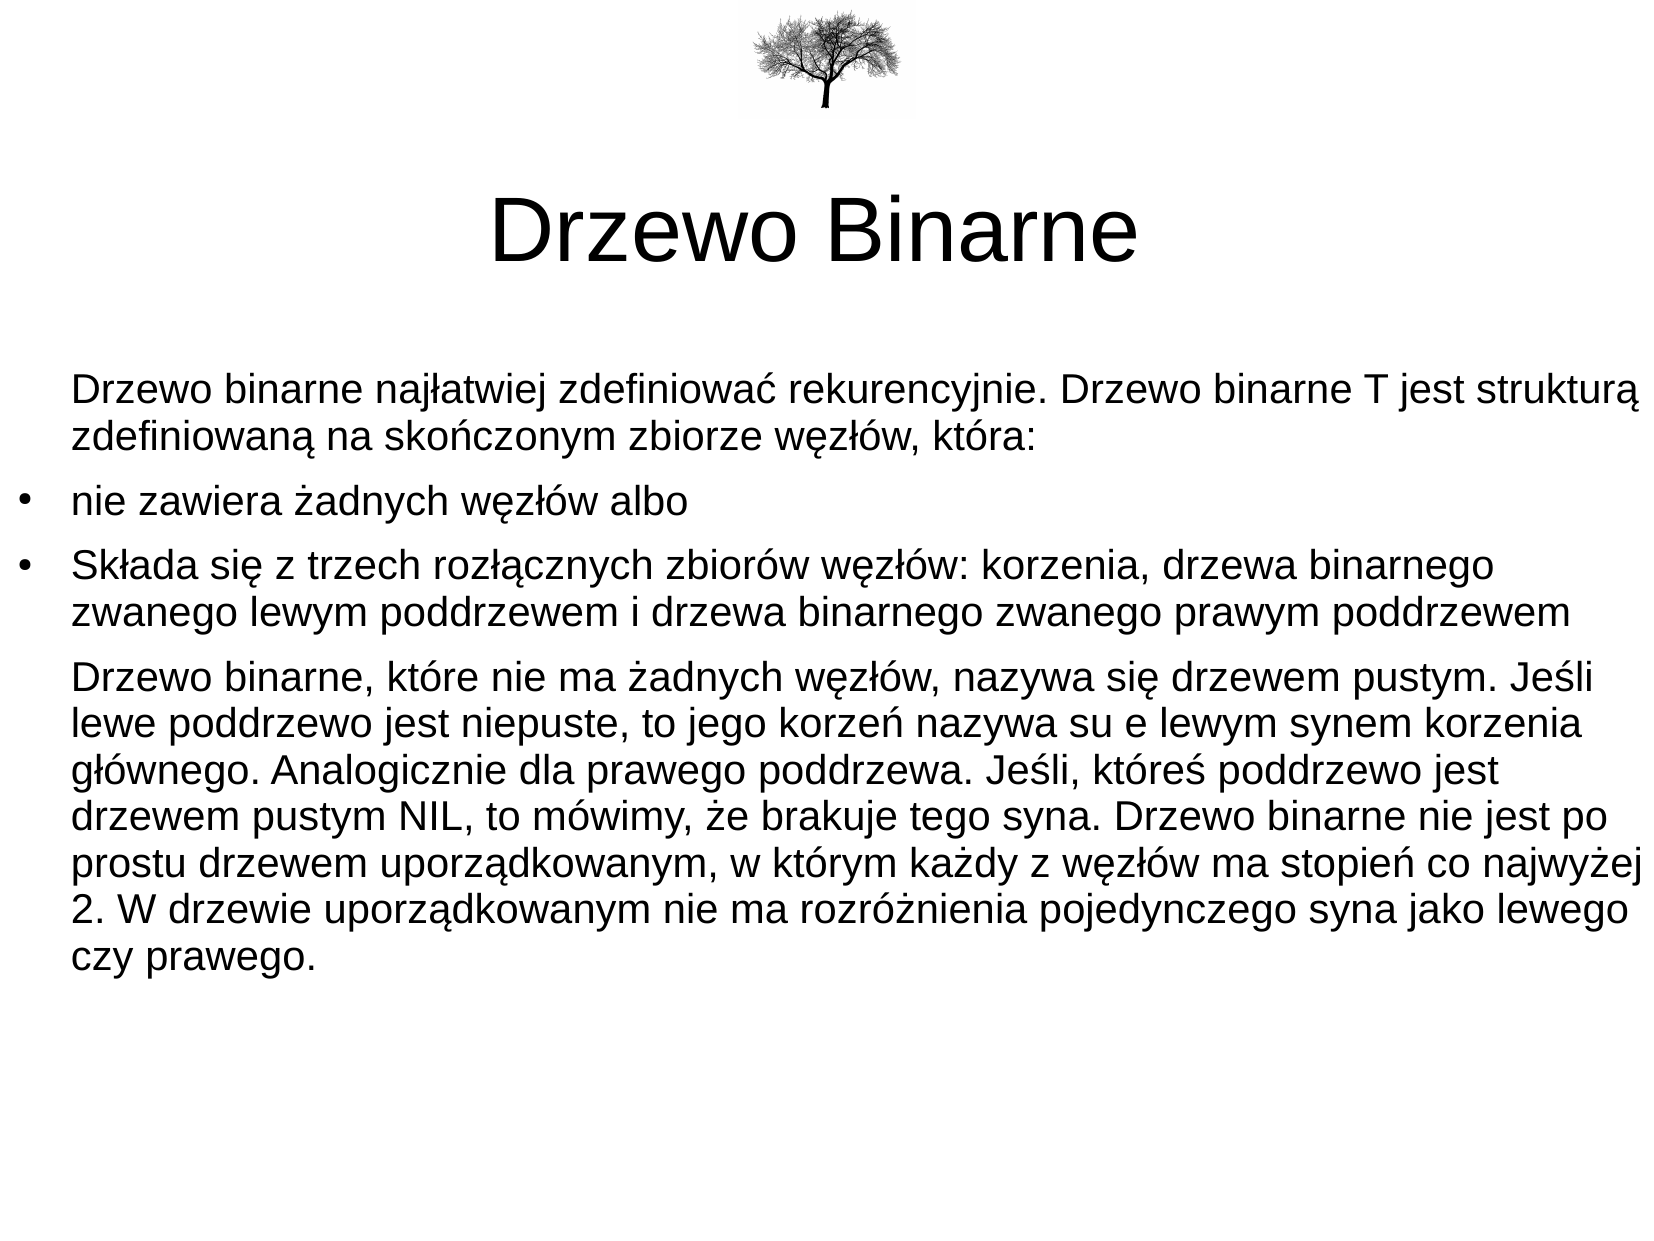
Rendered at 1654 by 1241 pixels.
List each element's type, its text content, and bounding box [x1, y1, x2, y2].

title Drzewo Binarne [71, 126, 1560, 334]
picture [738, 0, 916, 119]
list Drzewo binarne najłatwiej zdefiniować rekurencyjnie. Drzewo binarne T jest strukturą zdefiniowaną na skończonym zbiorze węzłów, która: nie zawiera żadnych węzłów albo Składa się z trzech rozłącznych zbiorów węzłów: korzenia, drzewa binarnego zwanego lewym poddrzewem i drzewa binarnego zwanego prawym poddrzewem Drzewo binarne, które nie ma żadnych węzłów, nazywa się drzewem pustym. Jeśli lewe poddrzewo jest niepuste, to jego korzeń nazywa su e lewym synem korzenia głównego. Analogicznie dla prawego poddrzewa. Jeśli, któreś poddrzewo jest drzewem pustym NIL, to mówimy, że brakuje tego syna. Drzewo binarne nie jest po prostu drzewem uporządkowanym, w którym każdy z węzłów ma stopień co najwyżej 2. W drzewie uporządkowanym nie ma rozróżnienia pojedynczego syna jako lewego czy prawego. [0, 366, 1654, 1229]
